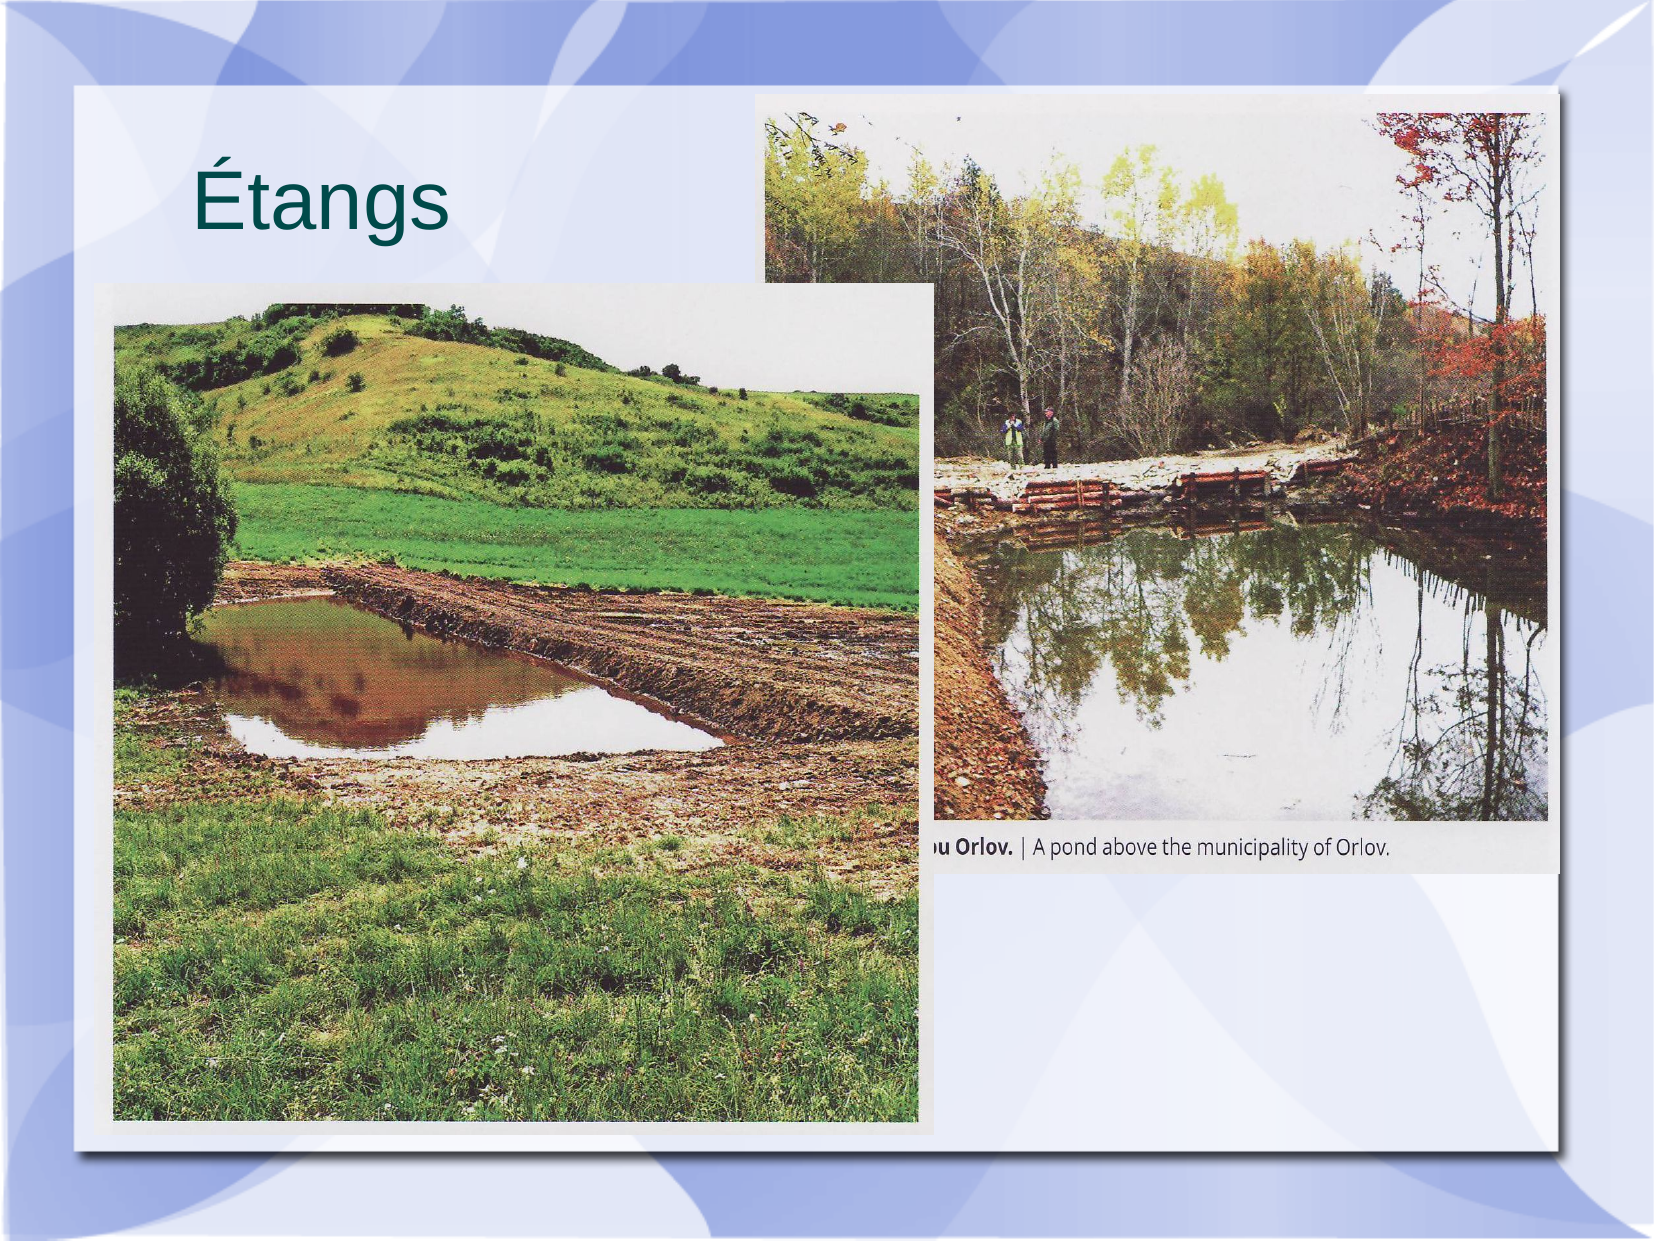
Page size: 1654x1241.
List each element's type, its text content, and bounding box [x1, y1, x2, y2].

picture [0, 0, 1654, 1241]
text_box Étangs [177, 141, 466, 283]
